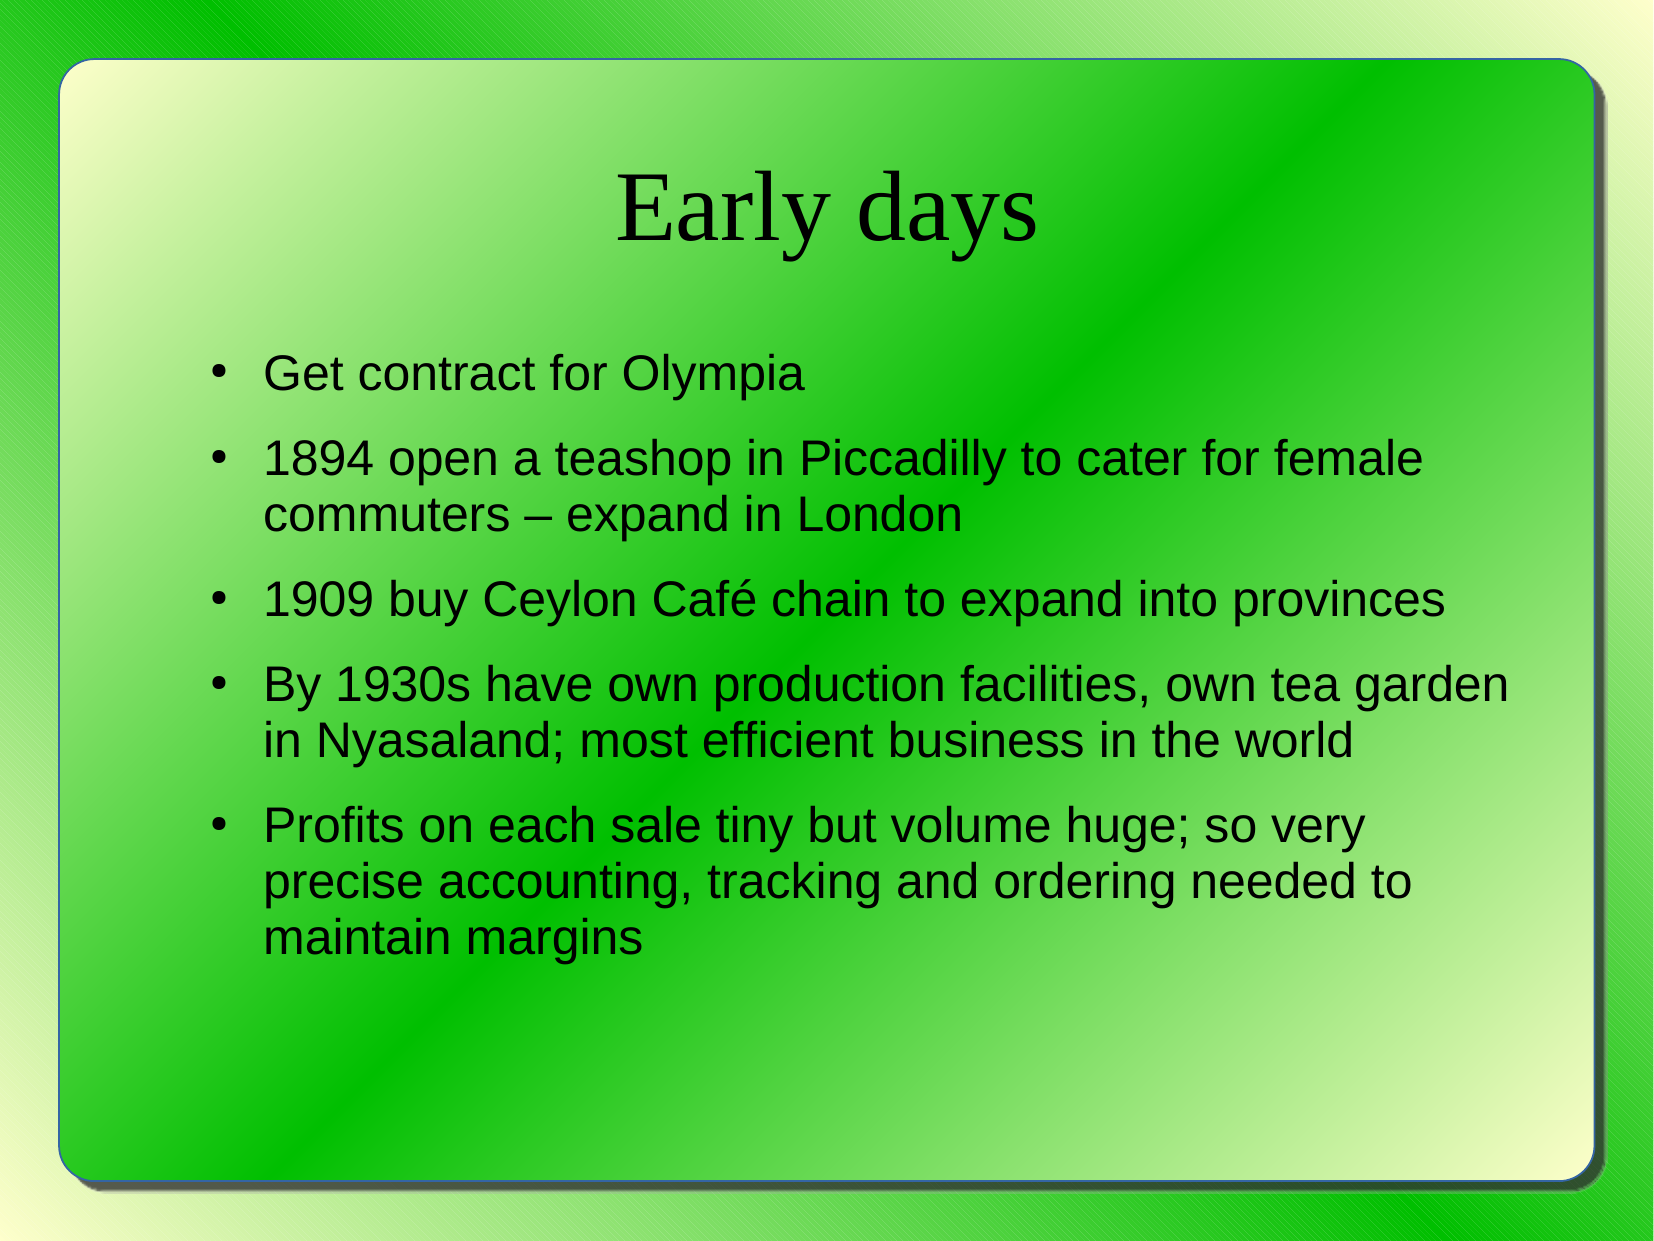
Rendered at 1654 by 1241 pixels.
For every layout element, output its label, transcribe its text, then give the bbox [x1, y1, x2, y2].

list Get contract for Olympia 1894 open a teashop in Piccadilly to cater for female commuters – expand in London 1909 buy Ceylon Café chain to expand into provinces By 1930s have own production facilities, own tea garden in Nyasaland; most efficient business in the world Profits on each sale tiny but volume huge; so very precise accounting, tracking and ordering needed to maintain margins [121, 344, 1534, 1127]
title Early days [121, 102, 1534, 310]
